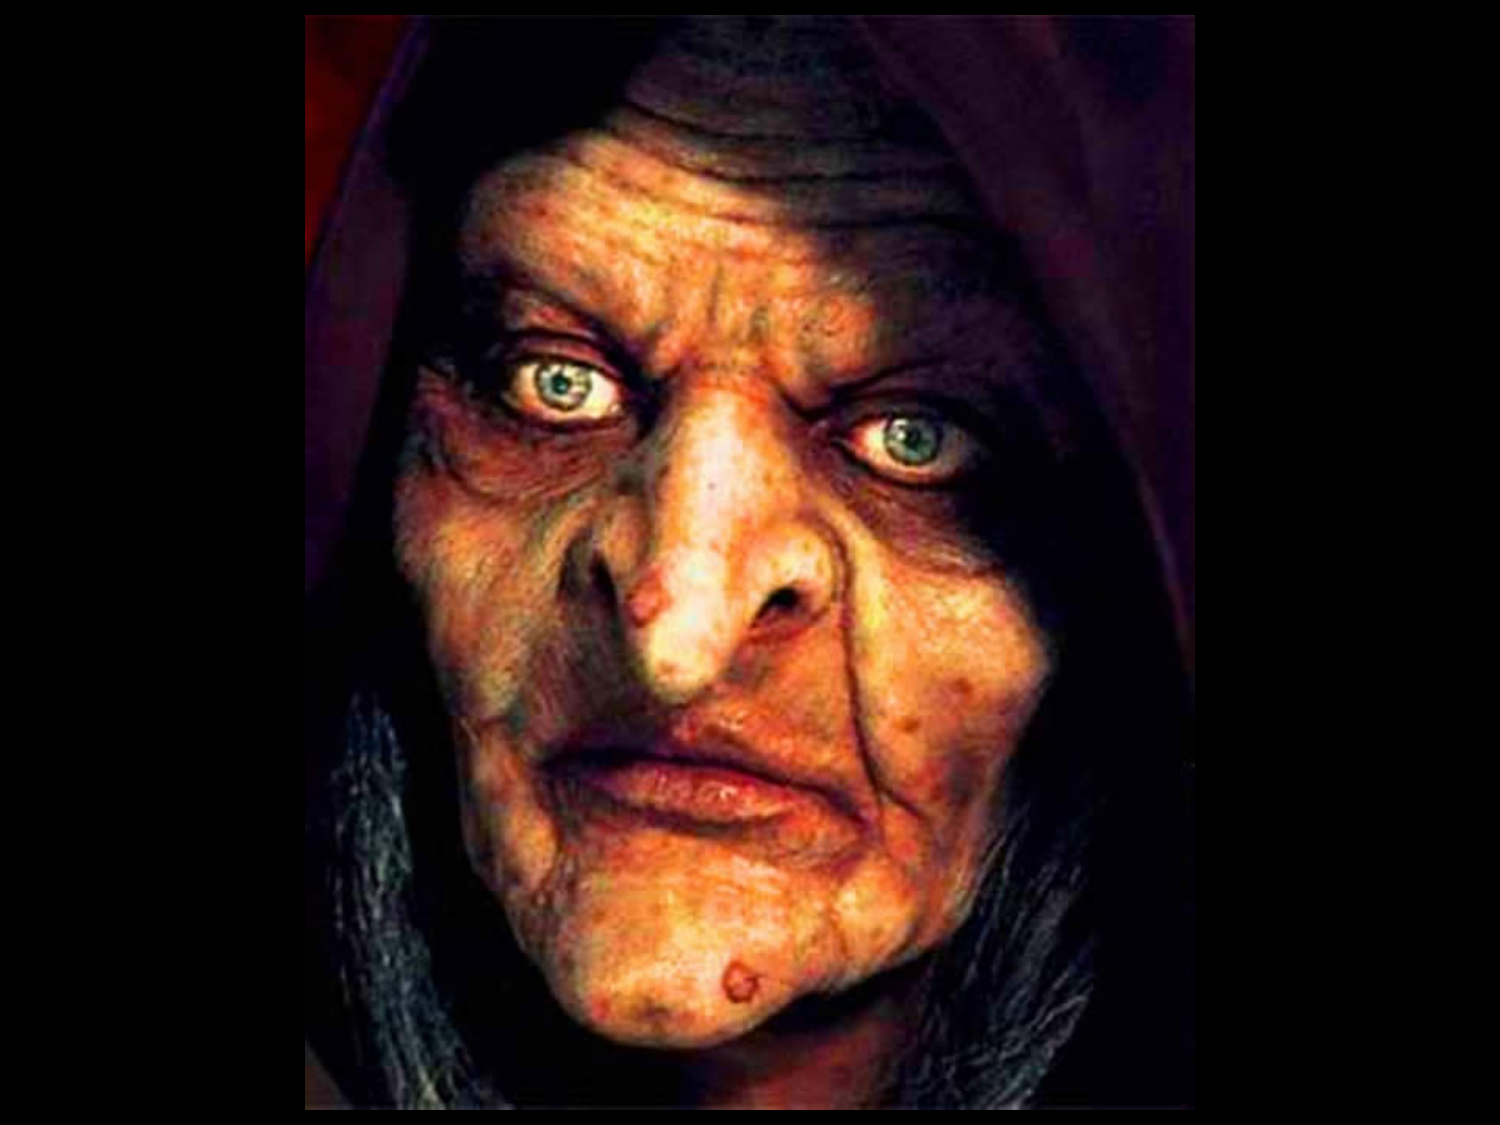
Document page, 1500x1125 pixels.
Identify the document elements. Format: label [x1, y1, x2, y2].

picture [305, 15, 1195, 1110]
